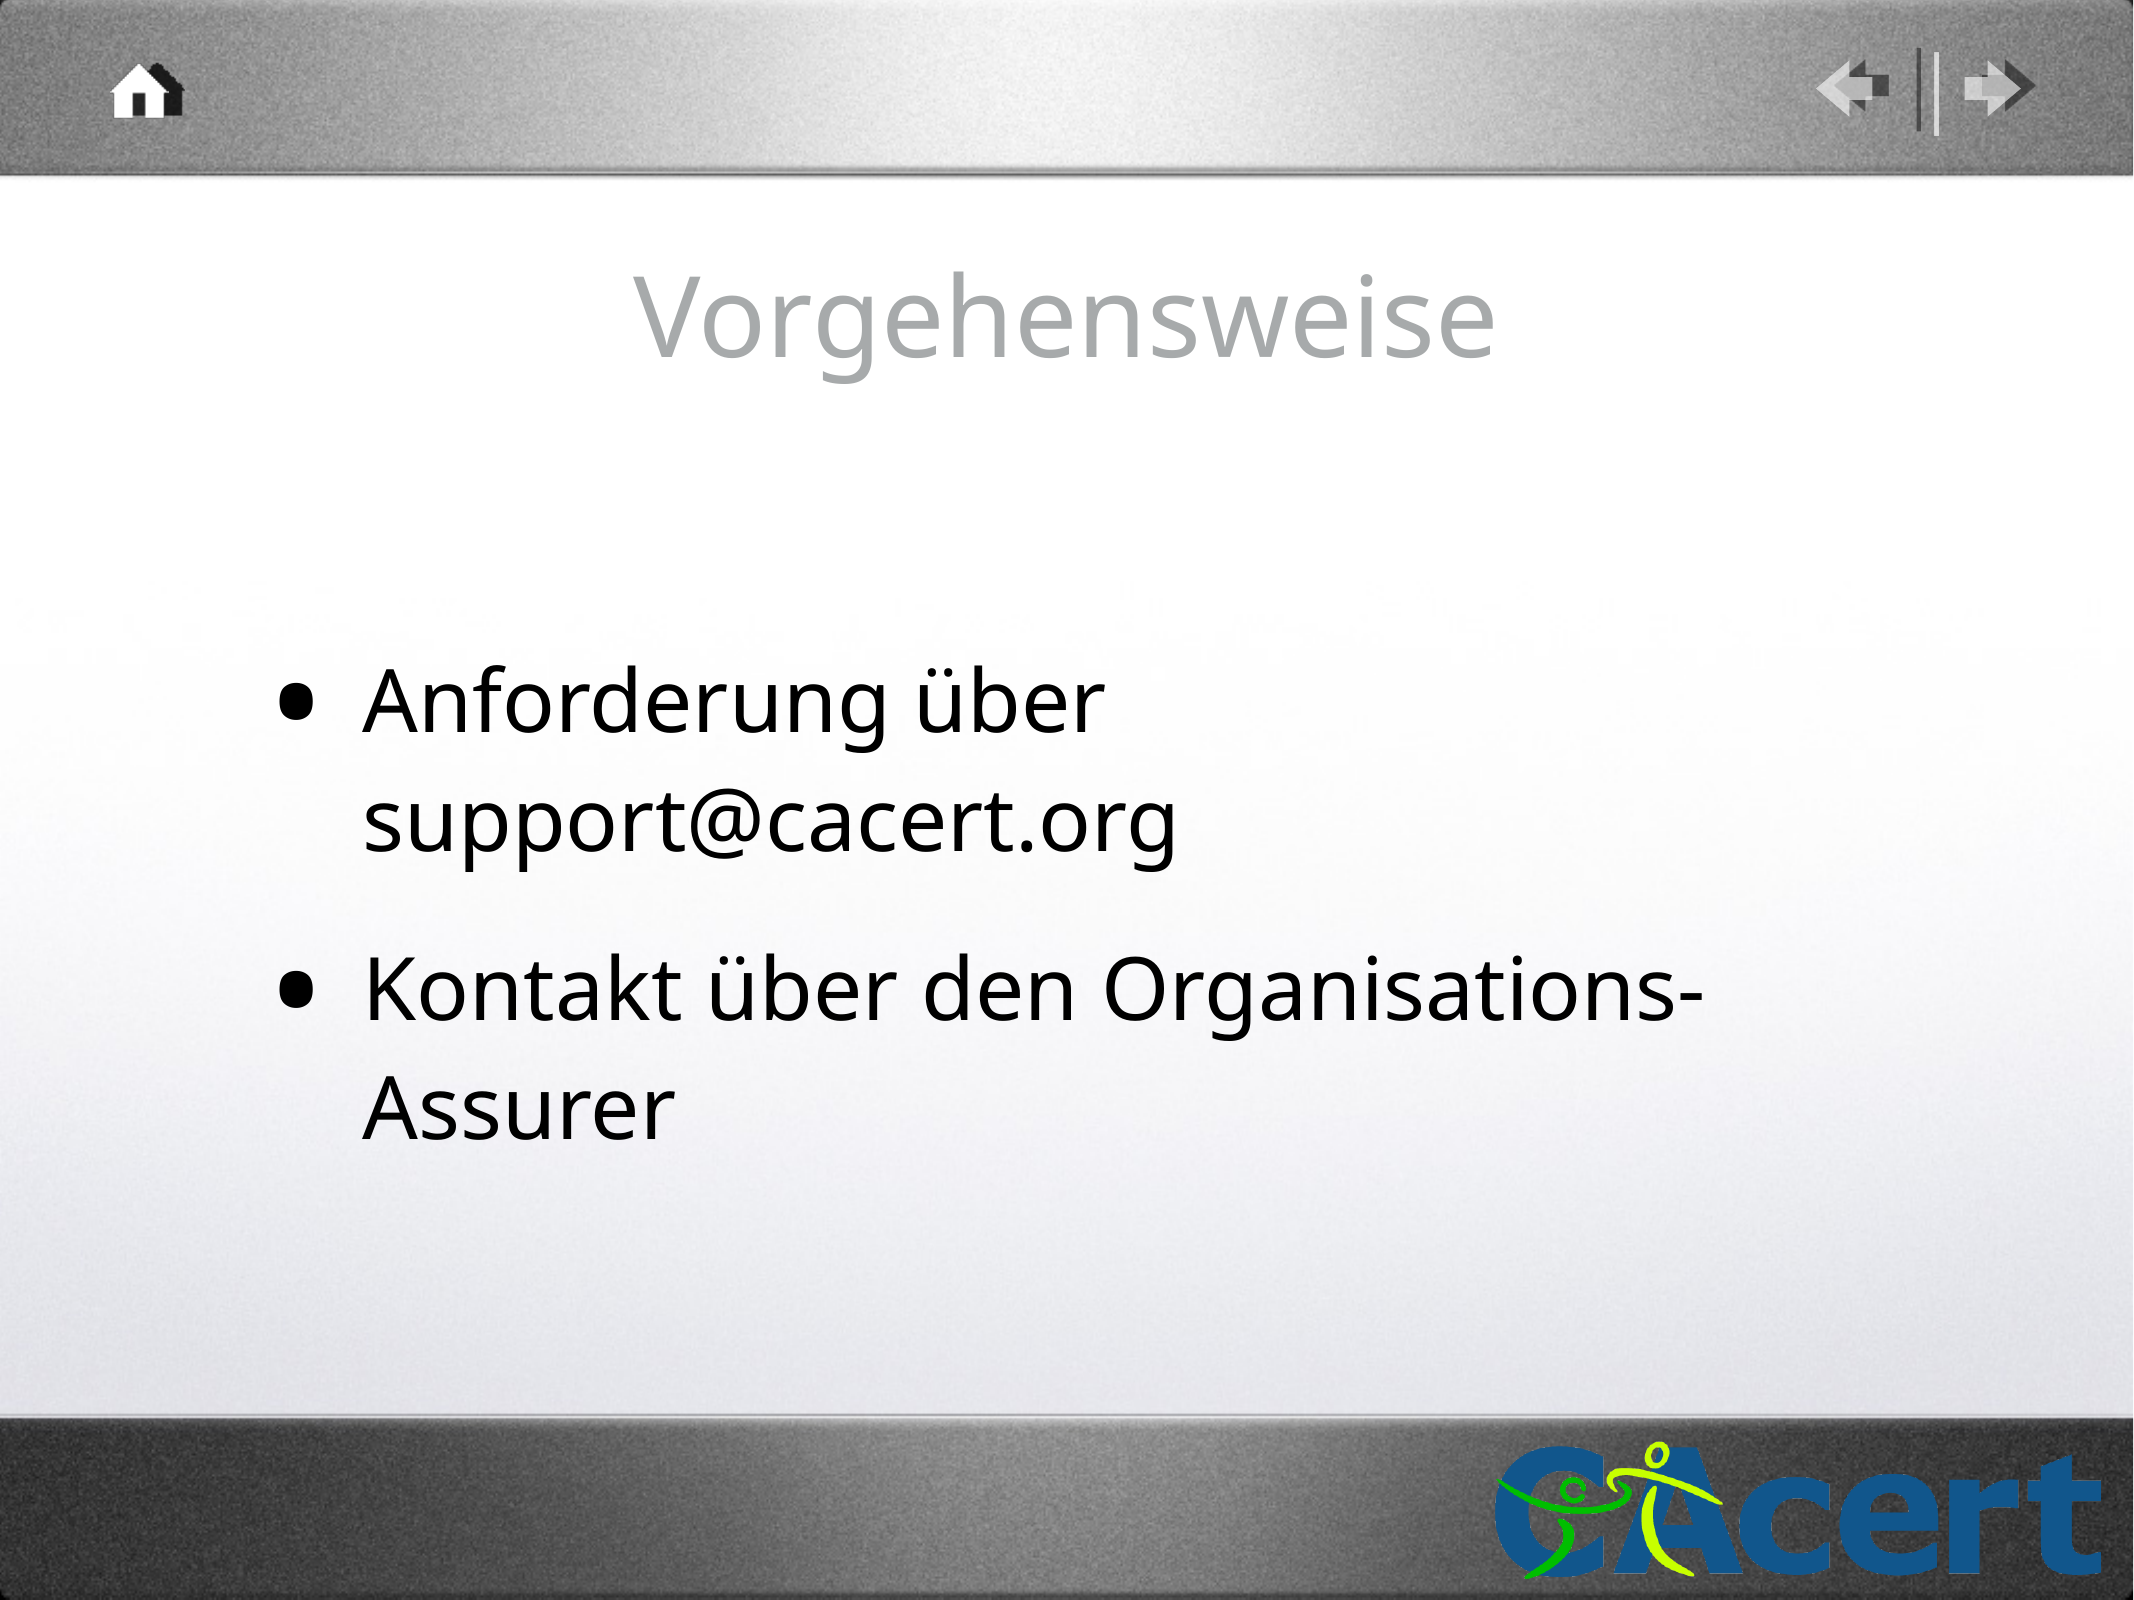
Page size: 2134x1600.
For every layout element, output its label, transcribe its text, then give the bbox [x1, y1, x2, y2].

list Anforderung über support@cacert.org Kontakt über den Organisations-Assurer [208, 433, 1925, 1371]
picture [0, 0, 2134, 1600]
title Vorgehensweise [208, 185, 1925, 433]
